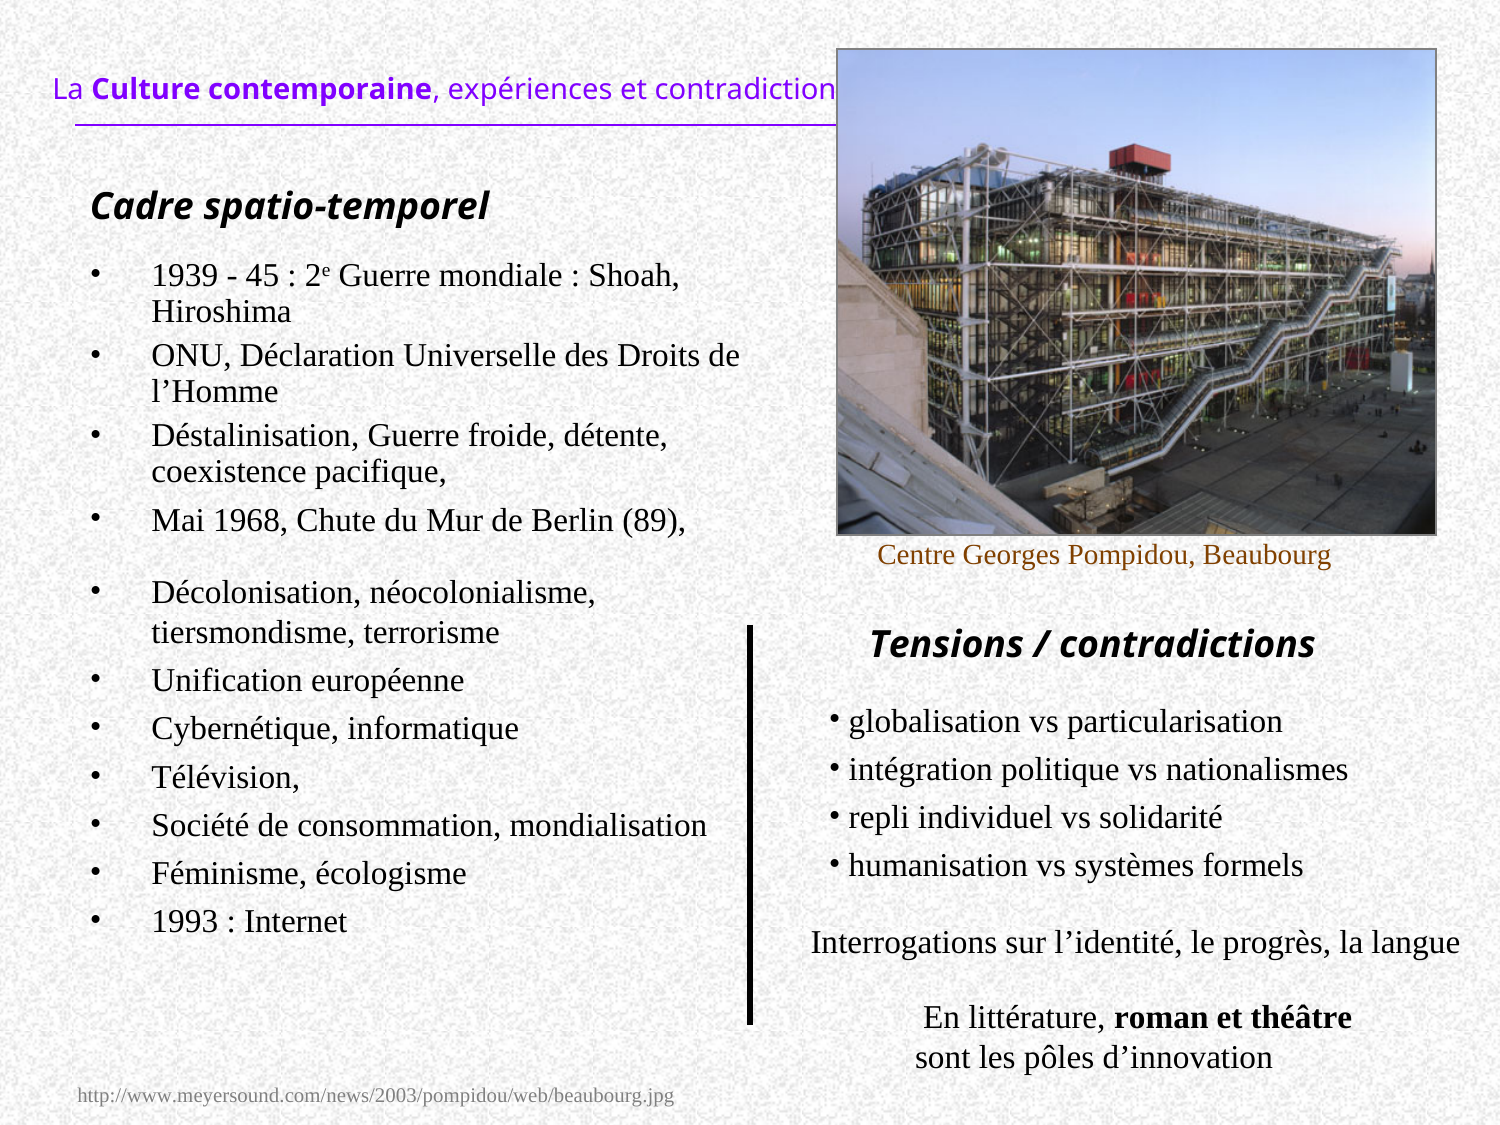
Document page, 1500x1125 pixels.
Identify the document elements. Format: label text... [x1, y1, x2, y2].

text_box Centre Georges Pompidou, Beaubourg [862, 527, 1401, 578]
text_box globalisation vs particularisation intégration politique vs nationalismes repli individuel vs solidarité humanisation vs systèmes formels [813, 691, 1373, 892]
text_box Interrogations sur l’identité, le progrès, la langue [787, 912, 1488, 968]
text_box 1939 - 45 : 2e Guerre mondiale : Shoah, Hiroshima ONU, Déclaration Universelle des Droits de l’Homme Déstalinisation, Guerre froide, détente, coexistence pacifique, Mai 1968, Chute du Mur de Berlin (89), [75, 249, 813, 548]
text_box La Culture contemporaine, expériences et contradictions [37, 62, 836, 113]
text_box http://www.meyersound.com/news/2003/pompidou/web/beaubourg.jpg [62, 1073, 901, 1115]
text_box Tensions / contradictions [787, 612, 1398, 673]
text_box Décolonisation, néocolonialisme, tiersmondisme, terrorisme Unification européenne Cybernétique, informatique Télévision, Société de consommation, mondialisation Féminisme, écologisme 1993 : Internet [75, 562, 738, 948]
text_box Cadre spatio-temporel [75, 174, 613, 236]
text_box En littérature, roman et théâtre sont les pôles d’innovation [899, 987, 1388, 1083]
picture [0, 0, 1500, 1125]
